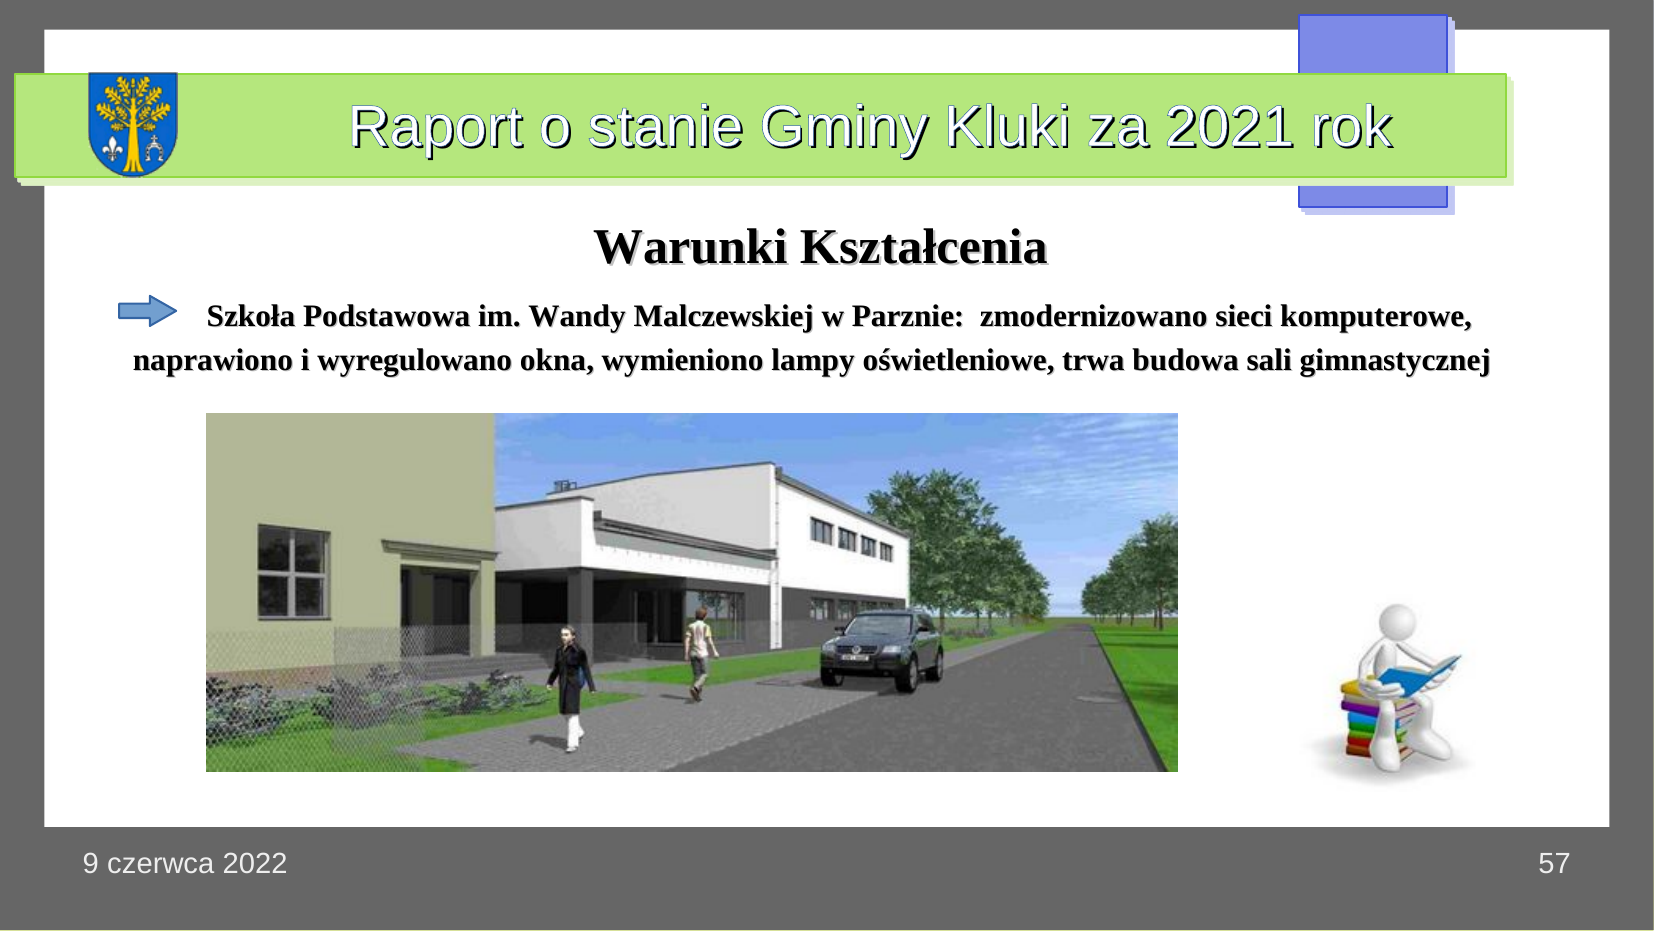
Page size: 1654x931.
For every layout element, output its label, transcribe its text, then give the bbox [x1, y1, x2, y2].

picture [118, 295, 178, 327]
picture [88, 72, 178, 178]
picture [206, 413, 1178, 772]
picture [1299, 590, 1501, 792]
title Raport o stanie Gminy Kluki za 2021 rok [242, 73, 1654, 178]
text_box Warunki Kształcenia Szkoła Podstawowa im. Wandy Malczewskiej w Parznie: zmodernizowano sieci komputerowe, naprawiono i wyregulowano okna, wymieniono lampy oświetleniowe, trwa budowa sali gimnastycznej [118, 206, 1536, 739]
